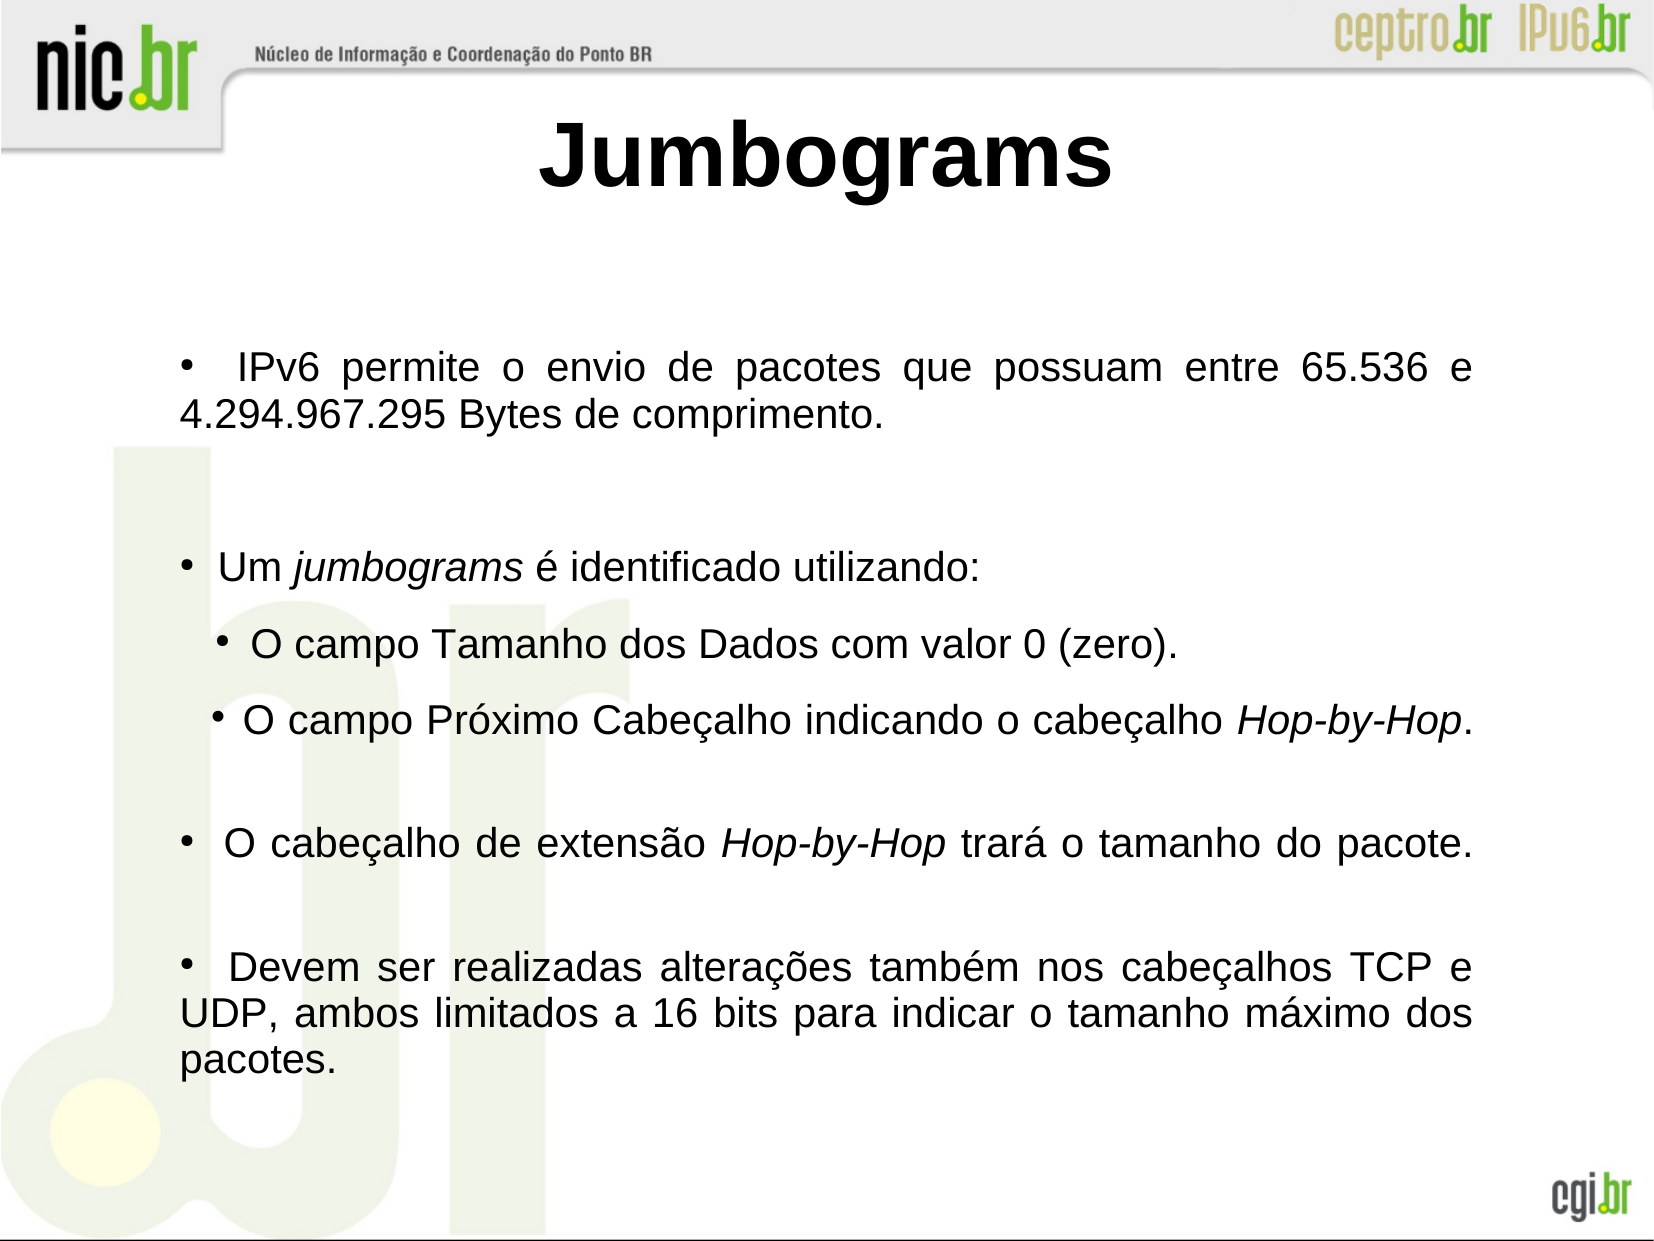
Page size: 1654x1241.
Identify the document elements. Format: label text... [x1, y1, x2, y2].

text_box Jumbograms [88, 97, 1565, 215]
picture [0, 0, 1654, 1241]
text_box IPv6 permite o envio de pacotes que possuam entre 65.536 e 4.294.967.295 Bytes de comprimento. Um jumbograms é identificado utilizando: O campo Tamanho dos Dados com valor 0 (zero). O campo Próximo Cabeçalho indicando o cabeçalho Hop-by-Hop. O cabeçalho de extensão Hop-by-Hop trará o tamanho do pacote. Devem ser realizadas alterações também nos cabeçalhos TCP e UDP, ambos limitados a 16 bits para indicar o tamanho máximo dos pacotes. [164, 336, 1489, 975]
